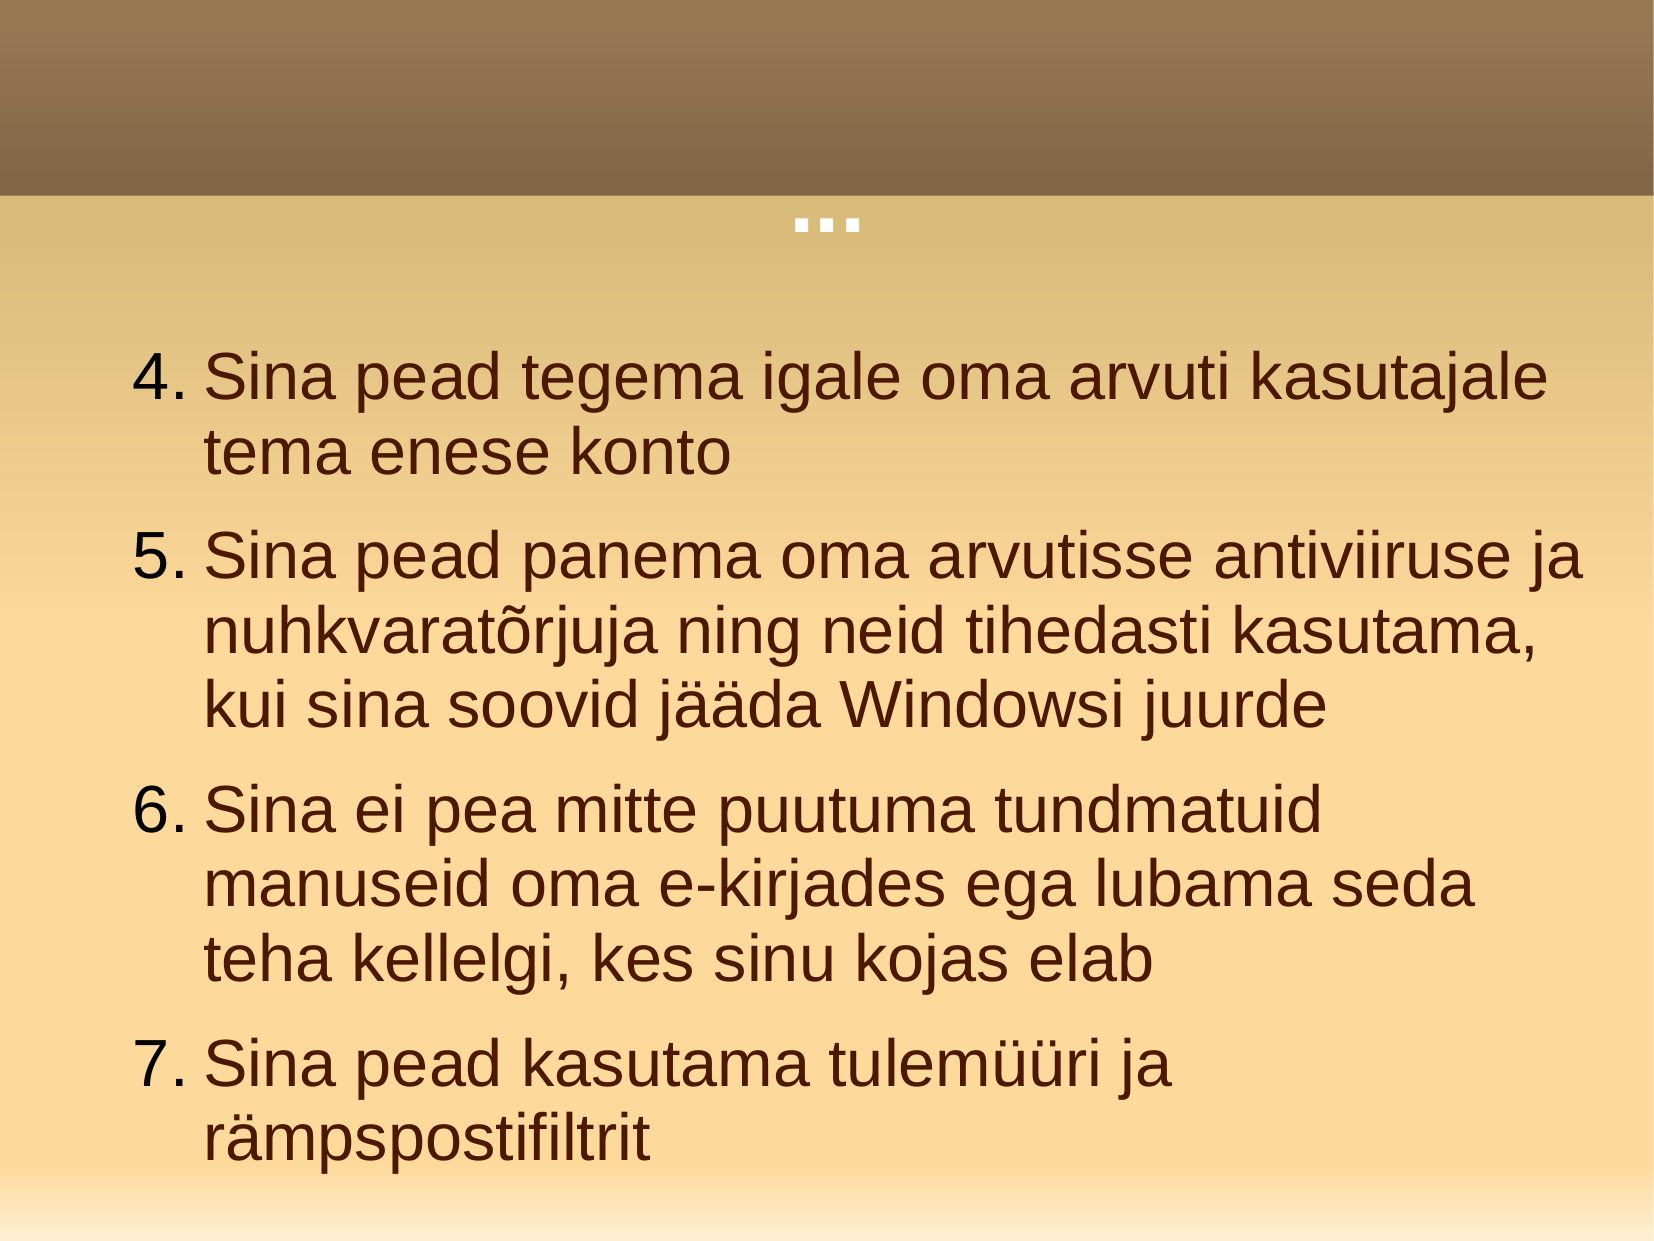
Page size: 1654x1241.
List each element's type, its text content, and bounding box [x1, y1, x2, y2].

title ... [121, 97, 1534, 305]
list Sina pead tegema igale oma arvuti kasutajale tema enese konto Sina pead panema oma arvutisse antiviiruse ja nuhkvaratõrjuja ning neid tihedasti kasutama, kui sina soovid jääda Windowsi juurde Sina ei pea mitte puutuma tundmatuid manuseid oma e-kirjades ega lubama seda teha kellelgi, kes sinu kojas elab Sina pead kasutama tulemüüri ja rämpspostifiltrit [121, 338, 1595, 1176]
picture [0, 0, 1654, 1241]
